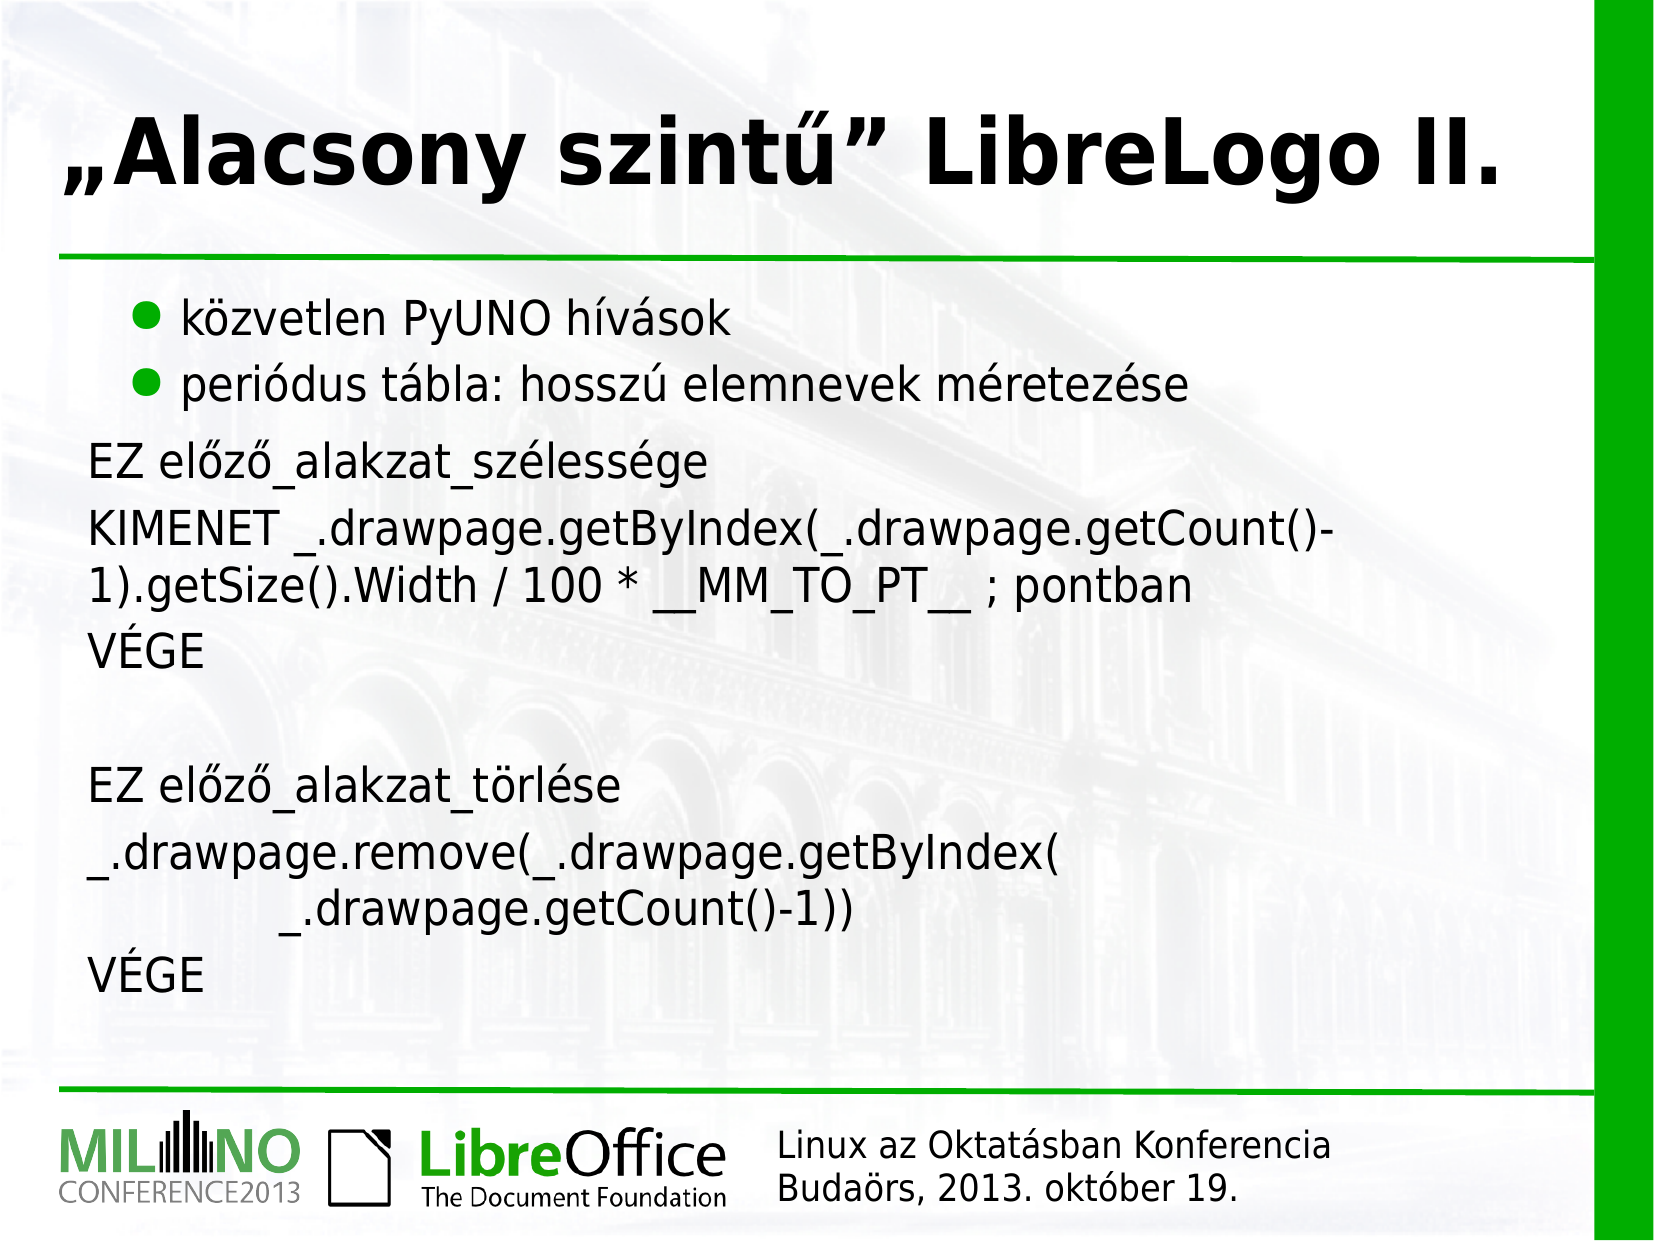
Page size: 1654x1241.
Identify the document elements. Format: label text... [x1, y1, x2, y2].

picture [1, 0, 1594, 1241]
title „Alacsony szintű” LibreLogo II. [59, 49, 1548, 257]
list közvetlen PyUNO hívások periódus tábla: hosszú elemnevek méretezése EZ előző_alakzat_szélessége KIMENET _.drawpage.getByIndex(_.drawpage.getCount()-1).getSize().Width / 100 * __MM_TO_PT__ ; pontban VÉGE EZ előző_alakzat_törlése _.drawpage.remove(_.drawpage.getByIndex( _.drawpage.getCount()-1)) VÉGE [35, 290, 1524, 1010]
